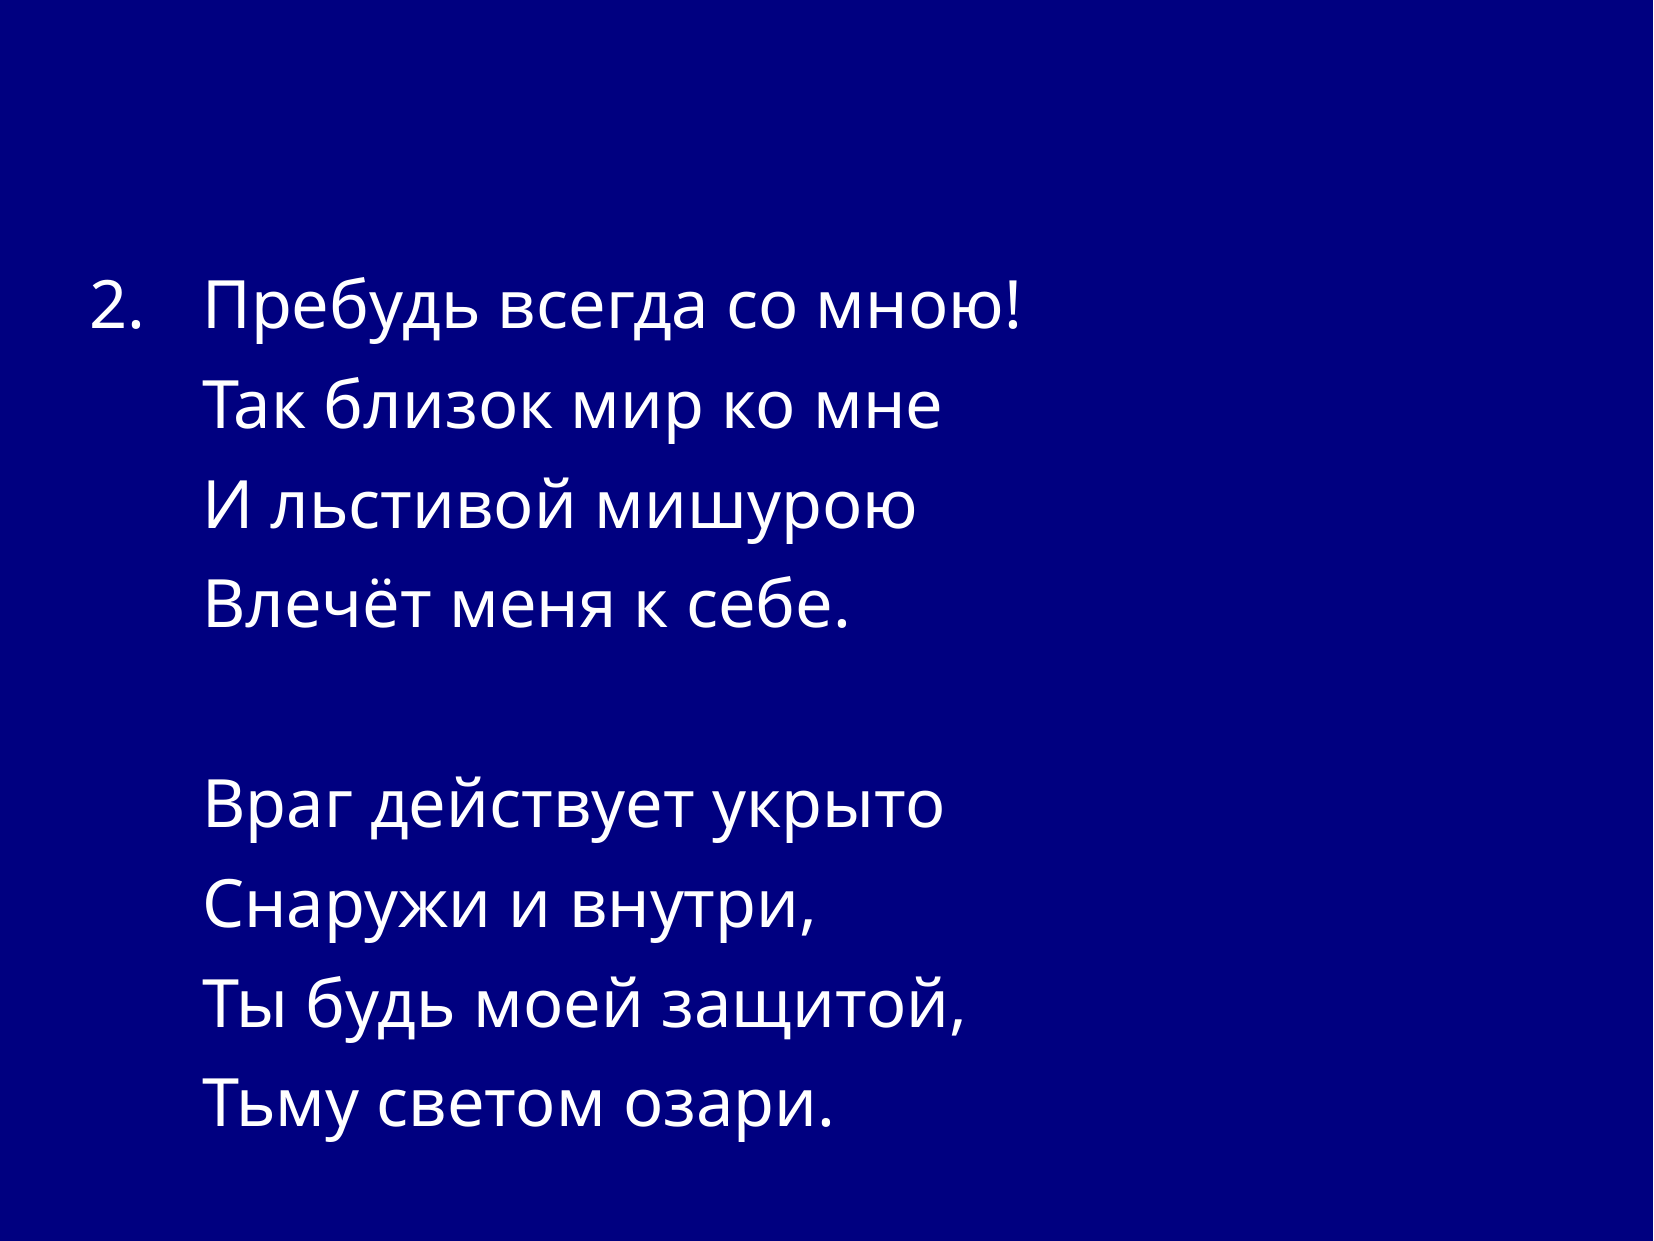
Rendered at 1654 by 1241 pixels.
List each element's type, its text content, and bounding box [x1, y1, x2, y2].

text_box 2. Пребудь всегда со мною! Так близок мир ко мне И льстивой мишурою Влечёт меня к себе. Враг действует укрыто Снаружи и внутри, Ты будь моей защитой, Тьму светом озари. [75, 150, 1576, 1163]
